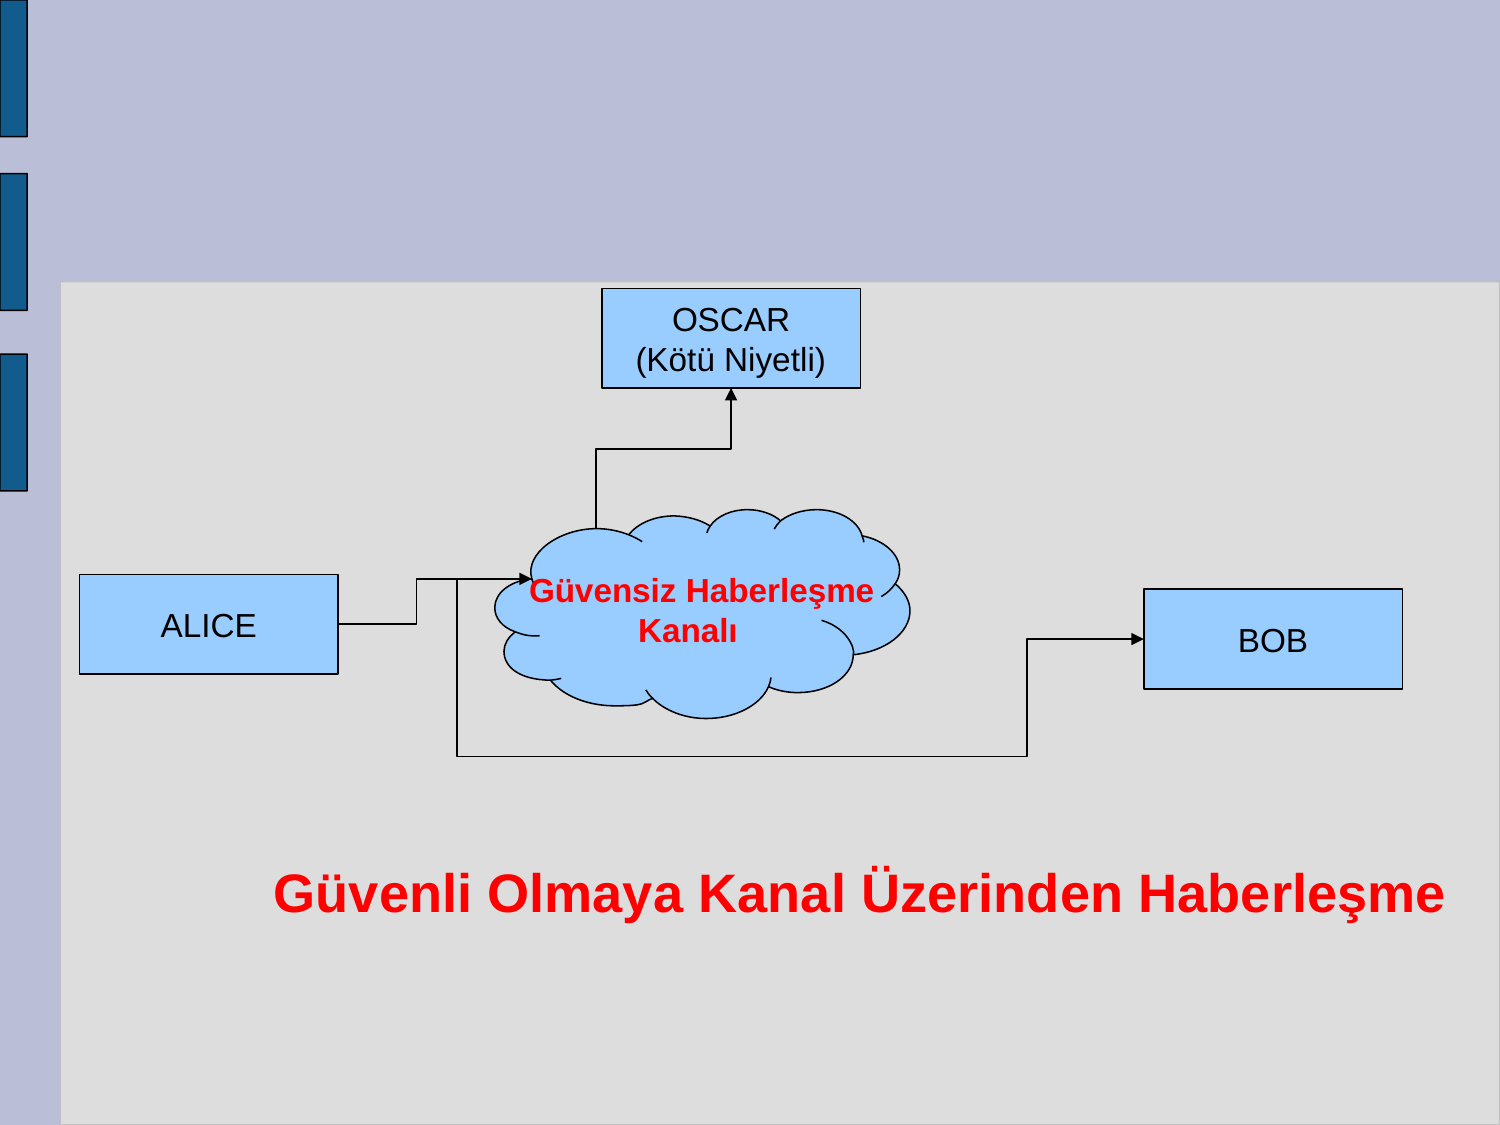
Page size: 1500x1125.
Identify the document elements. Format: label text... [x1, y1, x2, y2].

text_box BOB [1143, 589, 1403, 689]
text_box Güvensiz Haberleşme Kanalı [494, 509, 910, 719]
text_box OSCAR (Kötü Niyetli) [601, 288, 861, 388]
text_box Güvenli Olmaya Kanal Üzerinden Haberleşme [258, 850, 1463, 931]
text_box ALICE [79, 574, 338, 674]
